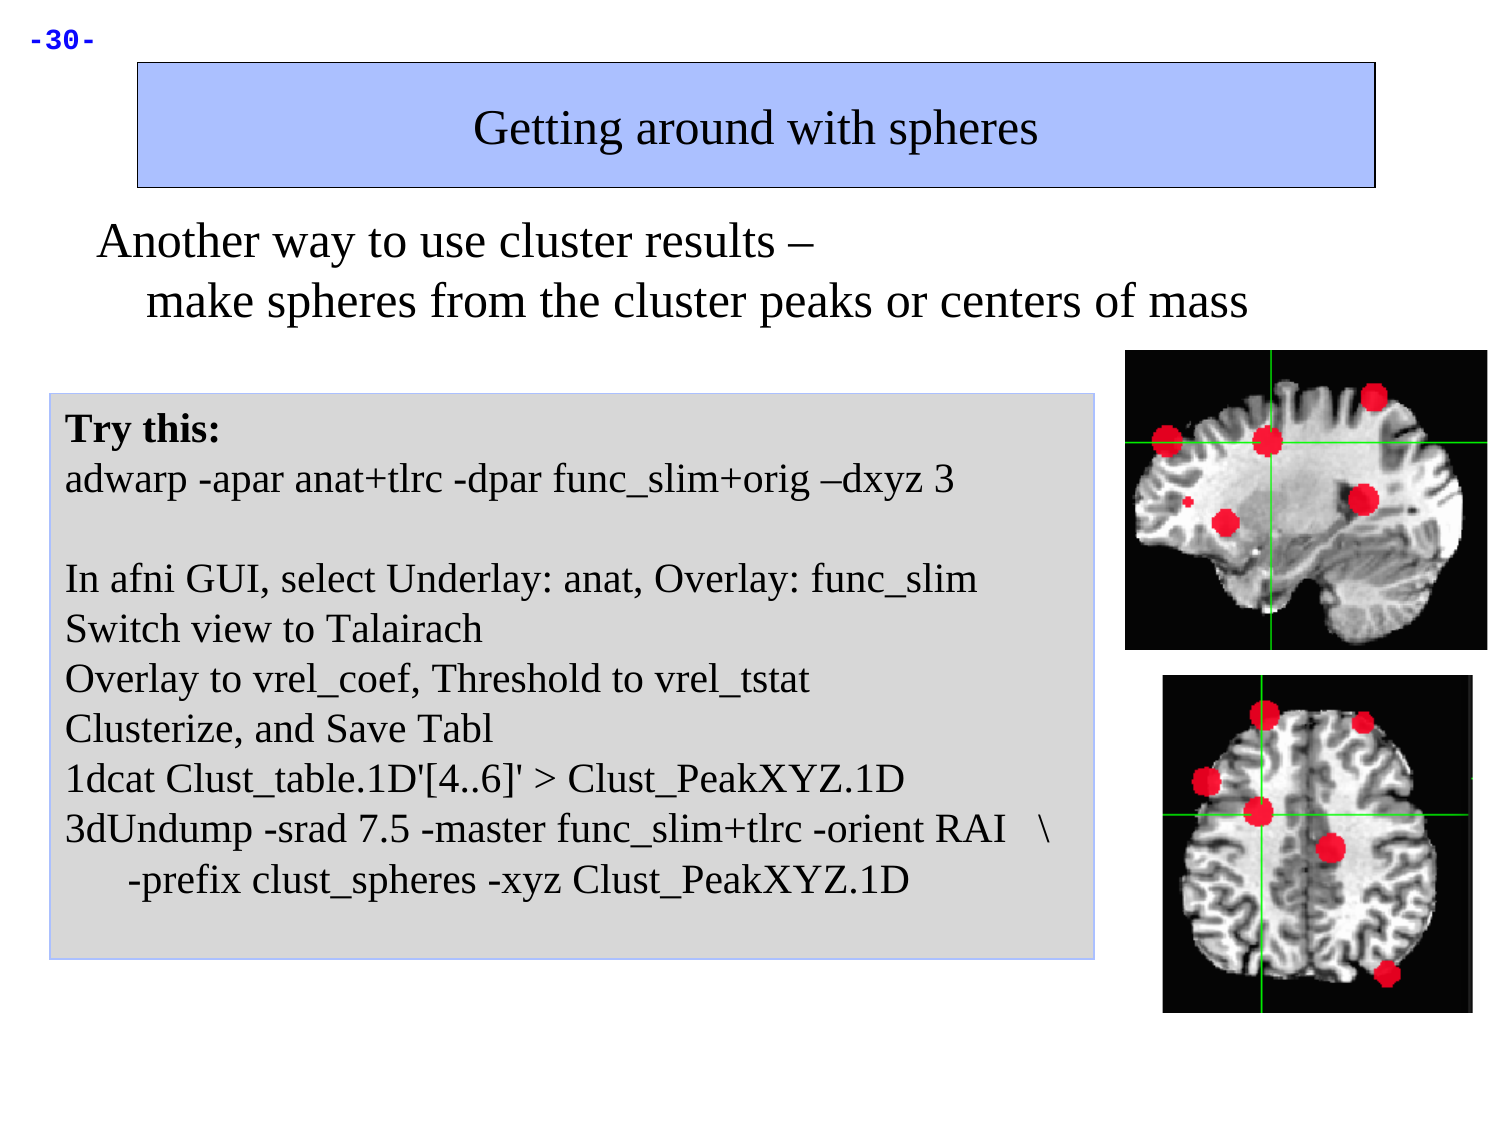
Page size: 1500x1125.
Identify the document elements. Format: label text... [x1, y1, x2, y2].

text_box Another way to use cluster results – make spheres from the cluster peaks or centers of mass [81, 199, 1419, 336]
title Getting around with spheres [137, 62, 1375, 188]
text_box Try this: adwarp -apar anat+tlrc -dpar func_slim+orig –dxyz 3 In afni GUI, select Underlay: anat, Overlay: func_slim Switch view to Talairach Overlay to vrel_coef, Threshold to vrel_tstat Clusterize, and Save Tabl 1dcat Clust_table.1D'[4..6]' > Clust_PeakXYZ.1D 3dUndump -srad 7.5 -master func_slim+tlrc -orient RAI \ -prefix clust_spheres -xyz Clust_PeakXYZ.1D [50, 393, 1094, 960]
picture [1125, 350, 1488, 651]
picture [1162, 675, 1473, 1013]
